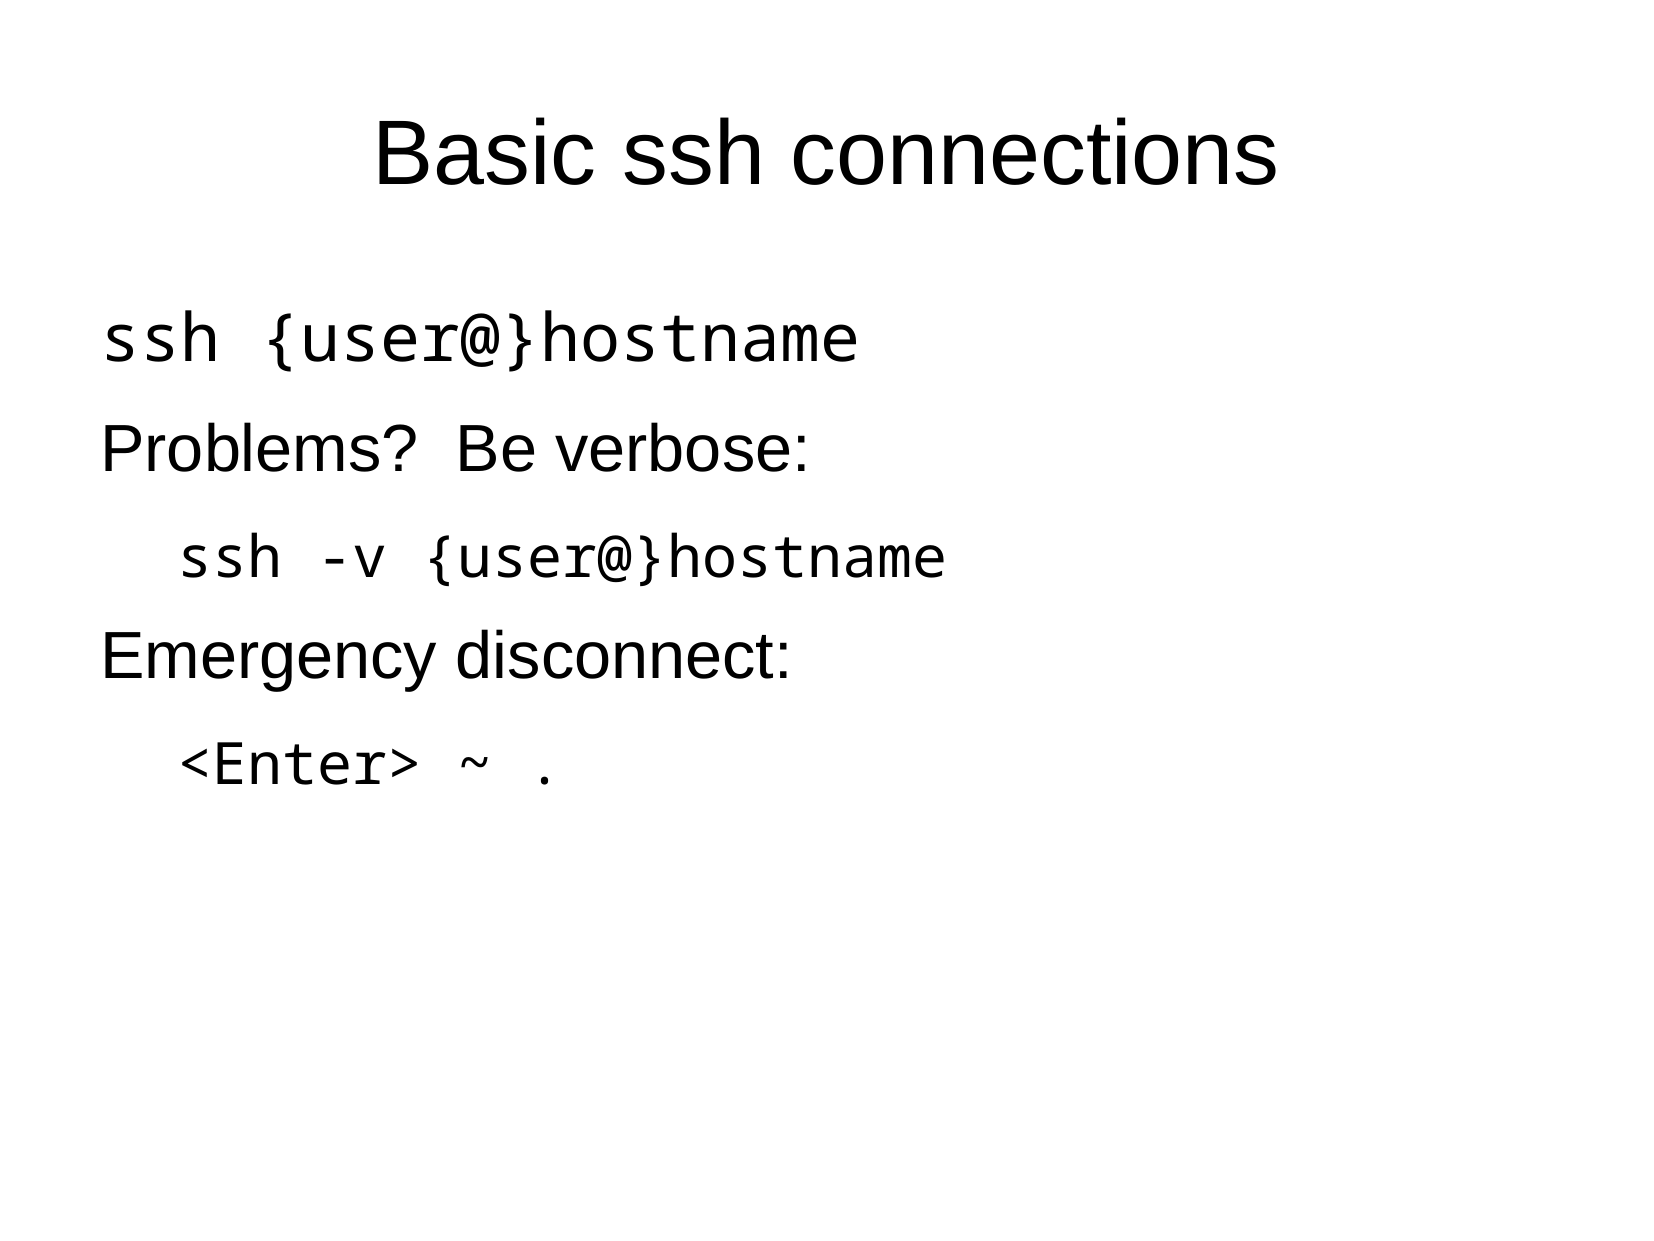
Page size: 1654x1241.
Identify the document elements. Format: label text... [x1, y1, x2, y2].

list ssh {user@}hostname Problems? Be verbose: ssh -v {user@}hostname Emergency disconnect: <Enter> ~ . [82, 290, 1571, 1094]
title Basic ssh connections [82, 56, 1571, 250]
